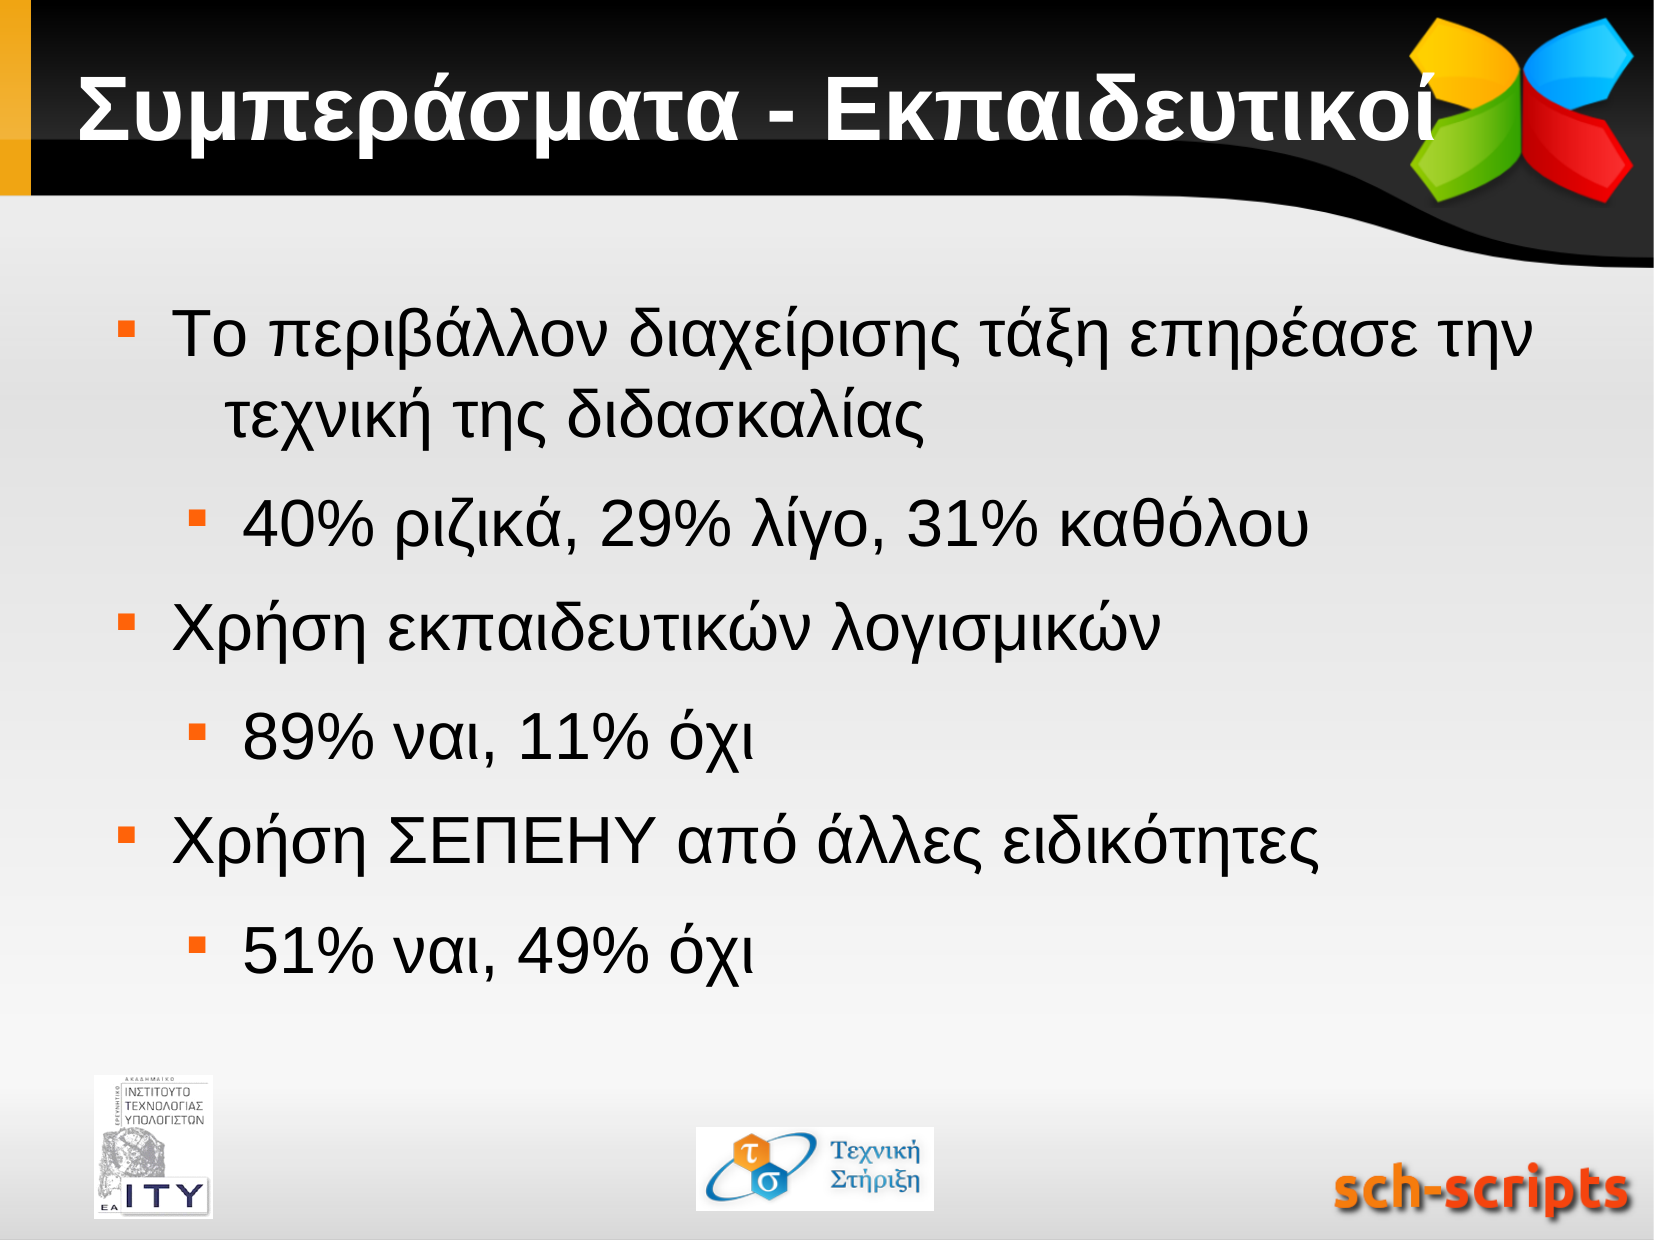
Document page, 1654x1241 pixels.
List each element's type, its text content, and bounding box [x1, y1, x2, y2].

list Το περιβάλλον διαχείρισης τάξη επηρέασε την τεχνική της διδασκαλίας 40% ριζικά, 29% λίγο, 31% καθόλου Χρήση εκπαιδευτικών λογισμικών 89% ναι, 11% όχι Χρήση ΣΕΠΕΗΥ από άλλες ειδικότητες 51% ναι, 49% όχι [82, 290, 1571, 1094]
title Συμπεράσματα - Εκπαιδευτικοί [76, 48, 1565, 159]
picture [0, 0, 1654, 1241]
